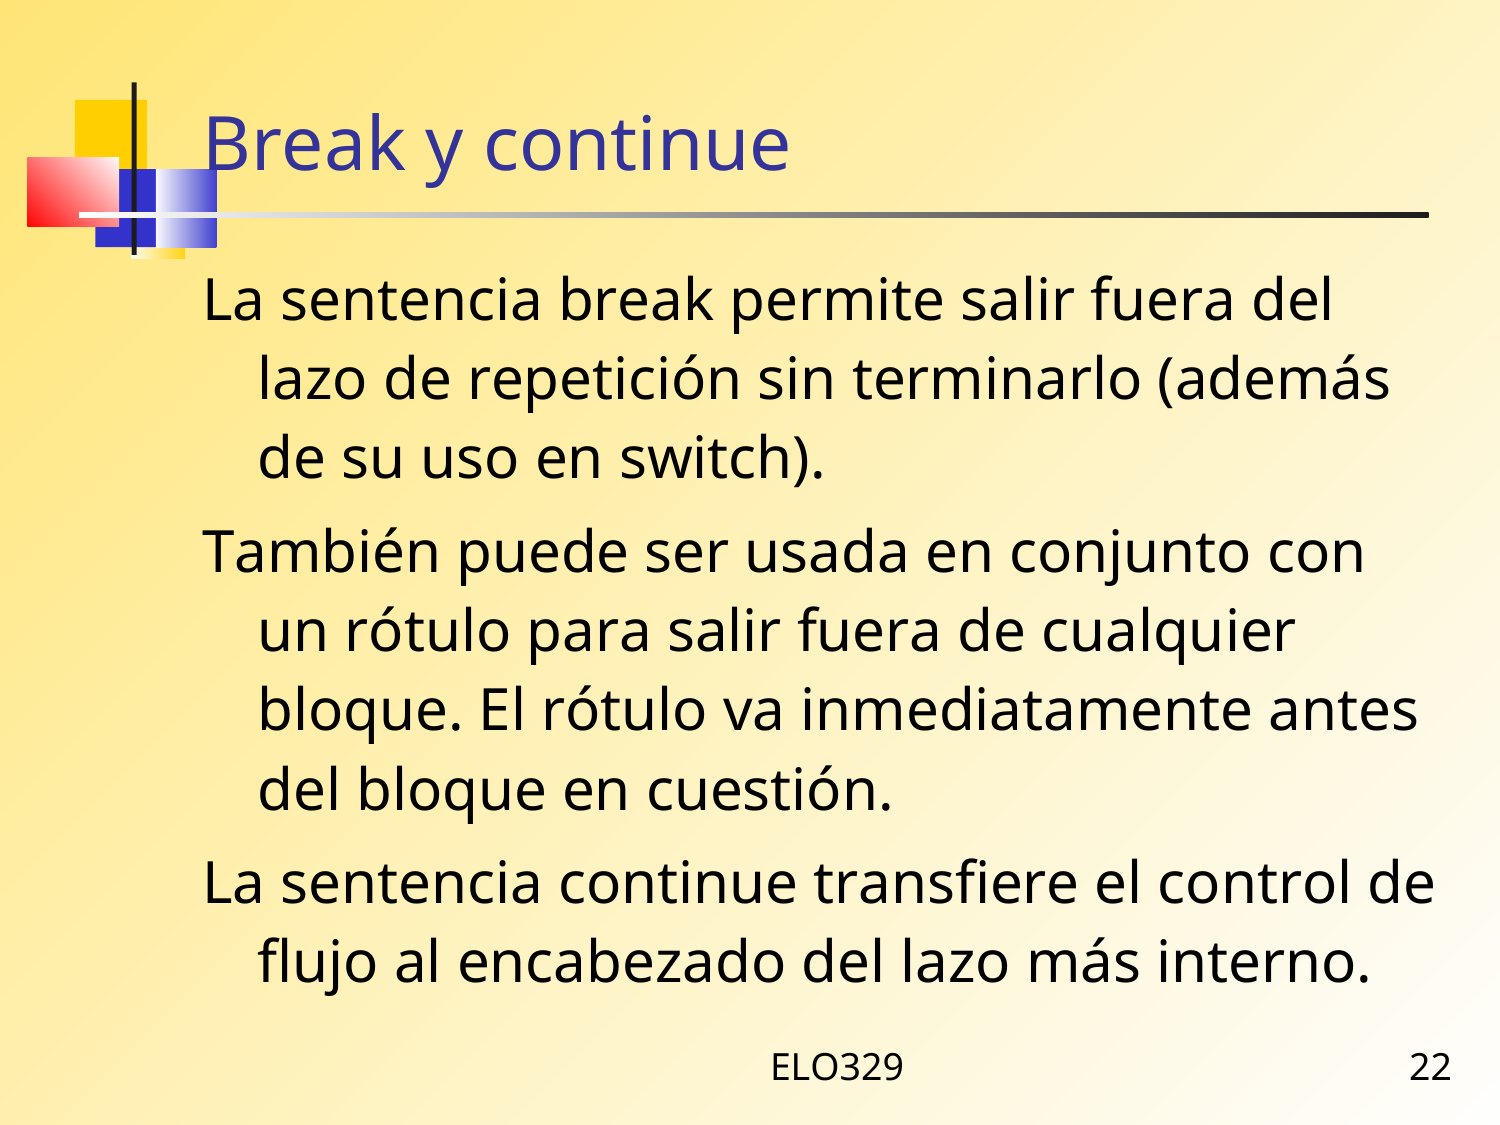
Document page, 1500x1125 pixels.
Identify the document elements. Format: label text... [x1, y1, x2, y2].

title Break y continue [187, 37, 1466, 201]
list La sentencia break permite salir fuera del lazo de repetición sin terminarlo (además de su uso en switch). También puede ser usada en conjunto con un rótulo para salir fuera de cualquier bloque. El rótulo va inmediatamente antes del bloque en cuestión. La sentencia continue transfiere el control de flujo al encabezado del lazo más interno. [187, 249, 1463, 1013]
